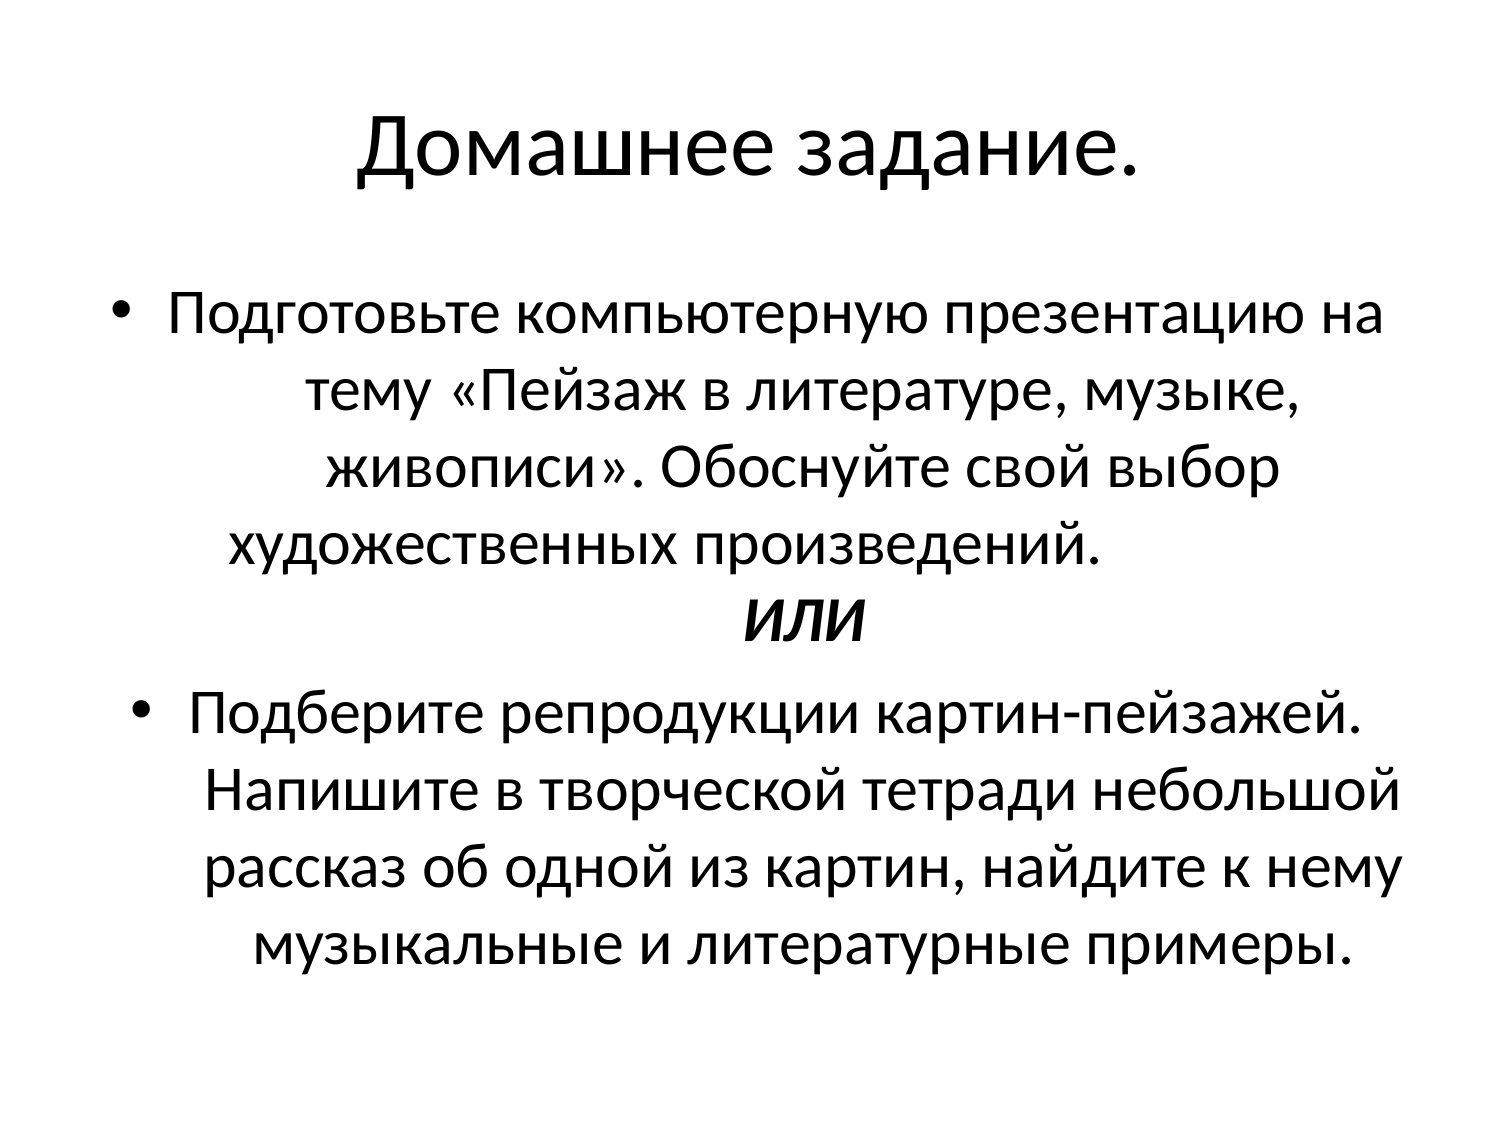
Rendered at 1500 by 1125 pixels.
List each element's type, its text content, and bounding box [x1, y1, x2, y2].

title Домашнее задание. [75, 45, 1426, 233]
list Подготовьте компьютерную презентацию на тему «Пейзаж в литературе, музыке, живописи». Обоснуйте свой выбор художественных произведений. ИЛИ Подберите репродукции картин-пейзажей. Напишите в творческой тетради небольшой рассказ об одной из картин, найдите к нему музыкальные и литературные примеры. [75, 262, 1426, 1005]
